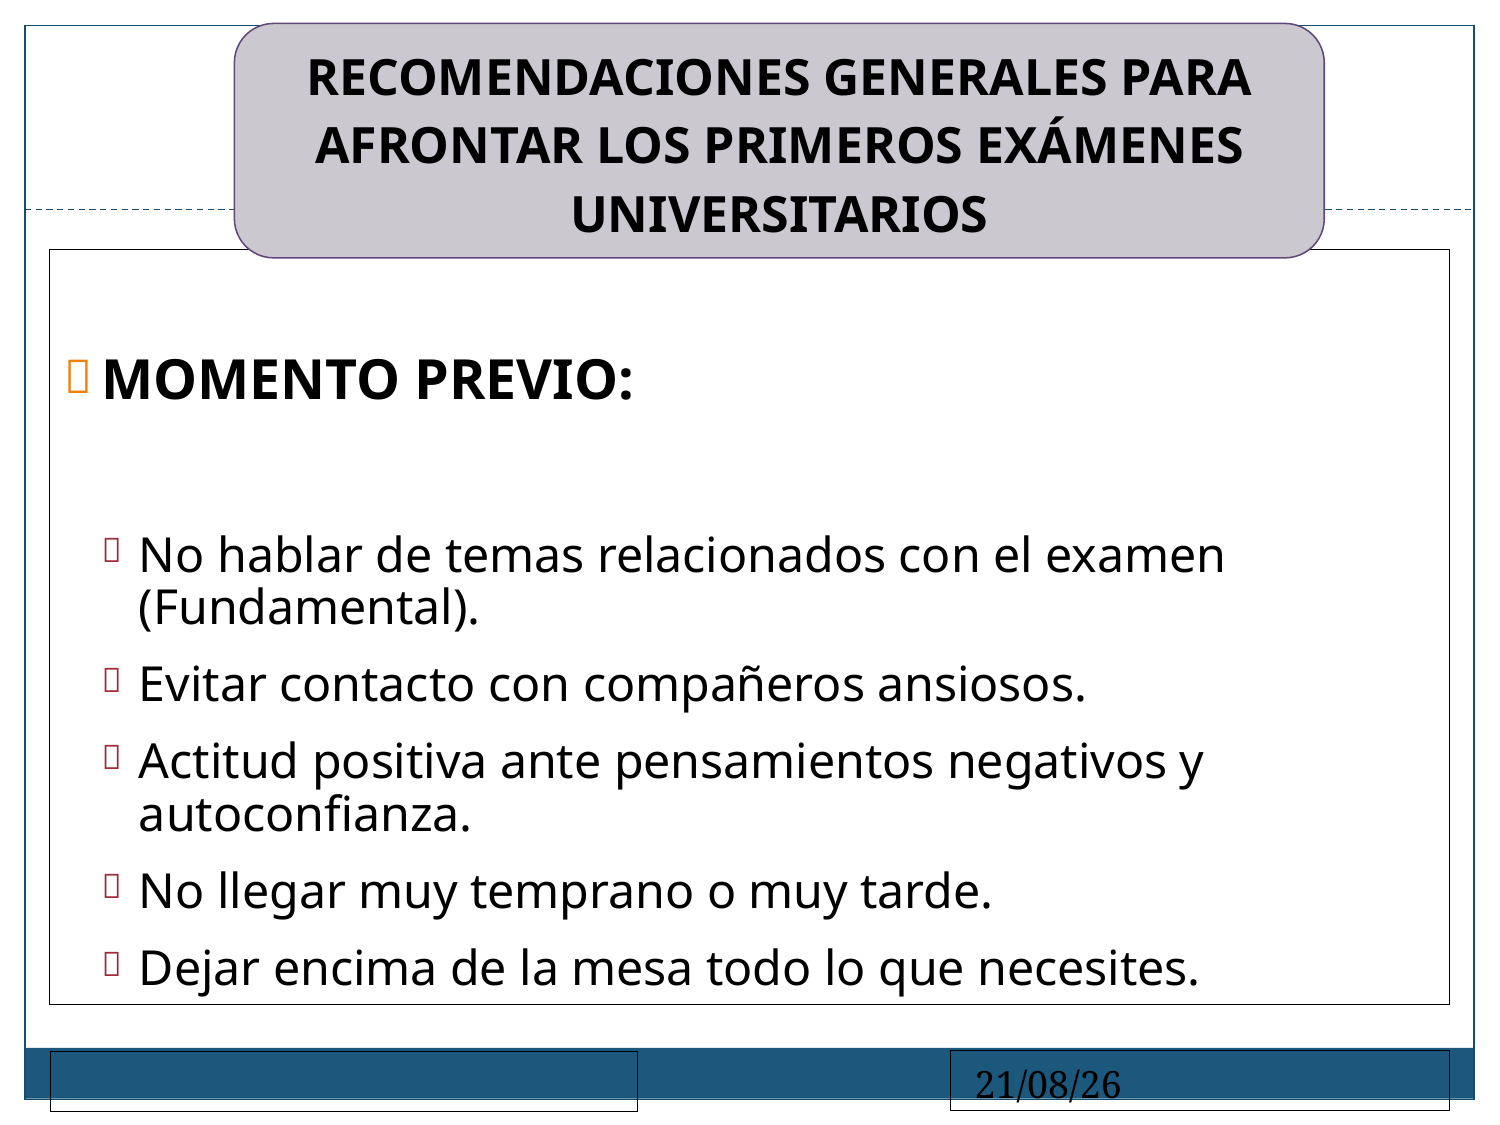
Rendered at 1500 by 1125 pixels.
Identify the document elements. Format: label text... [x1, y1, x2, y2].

text_box RECOMENDACIONES GENERALES PARA AFRONTAR LOS PRIMEROS EXÁMENES UNIVERSITARIOS [234, 23, 1325, 258]
list MOMENTO PREVIO: No hablar de temas relacionados con el examen (Fundamental). Evitar contacto con compañeros ansiosos. Actitud positiva ante pensamientos negativos y autoconfianza. No llegar muy temprano o muy tarde. Dejar encima de la mesa todo lo que necesites. [49, 249, 1450, 1005]
